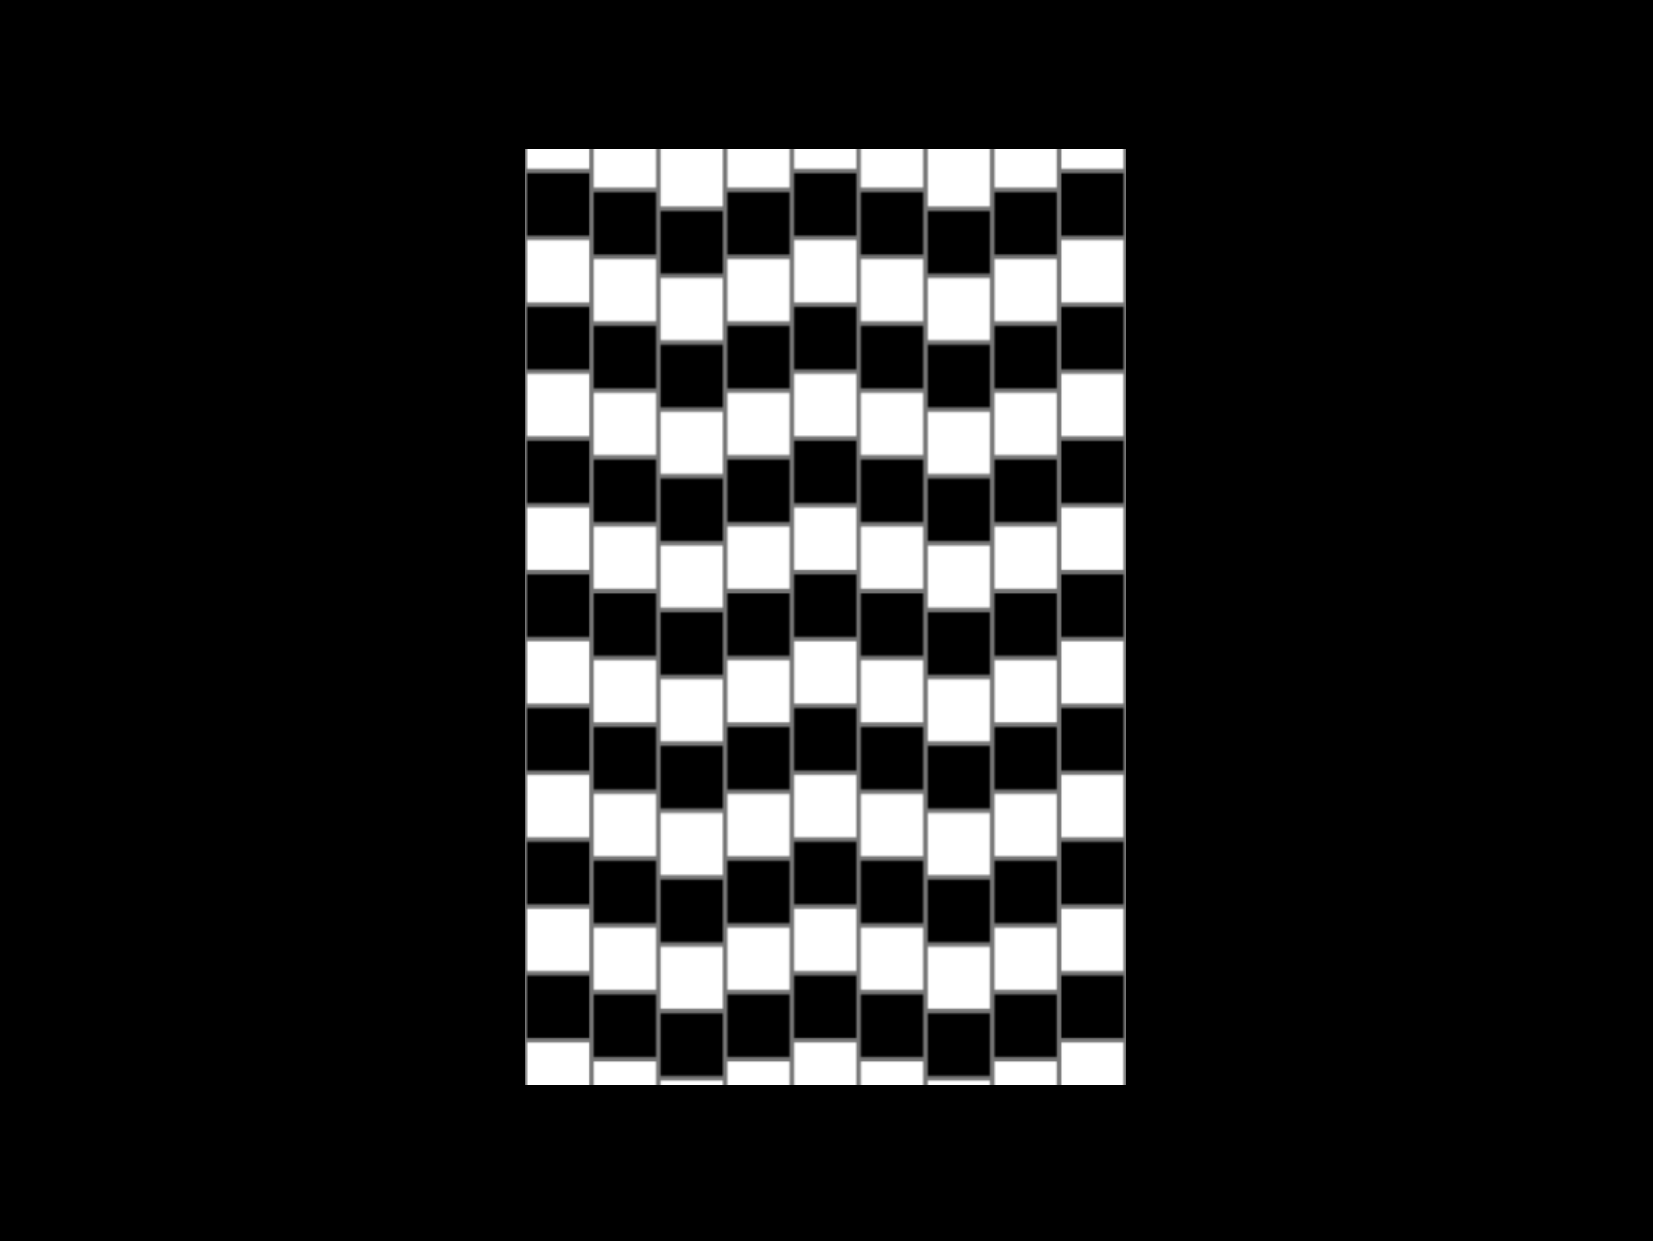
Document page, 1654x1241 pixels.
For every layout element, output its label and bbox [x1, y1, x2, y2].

picture [525, 149, 1126, 1085]
